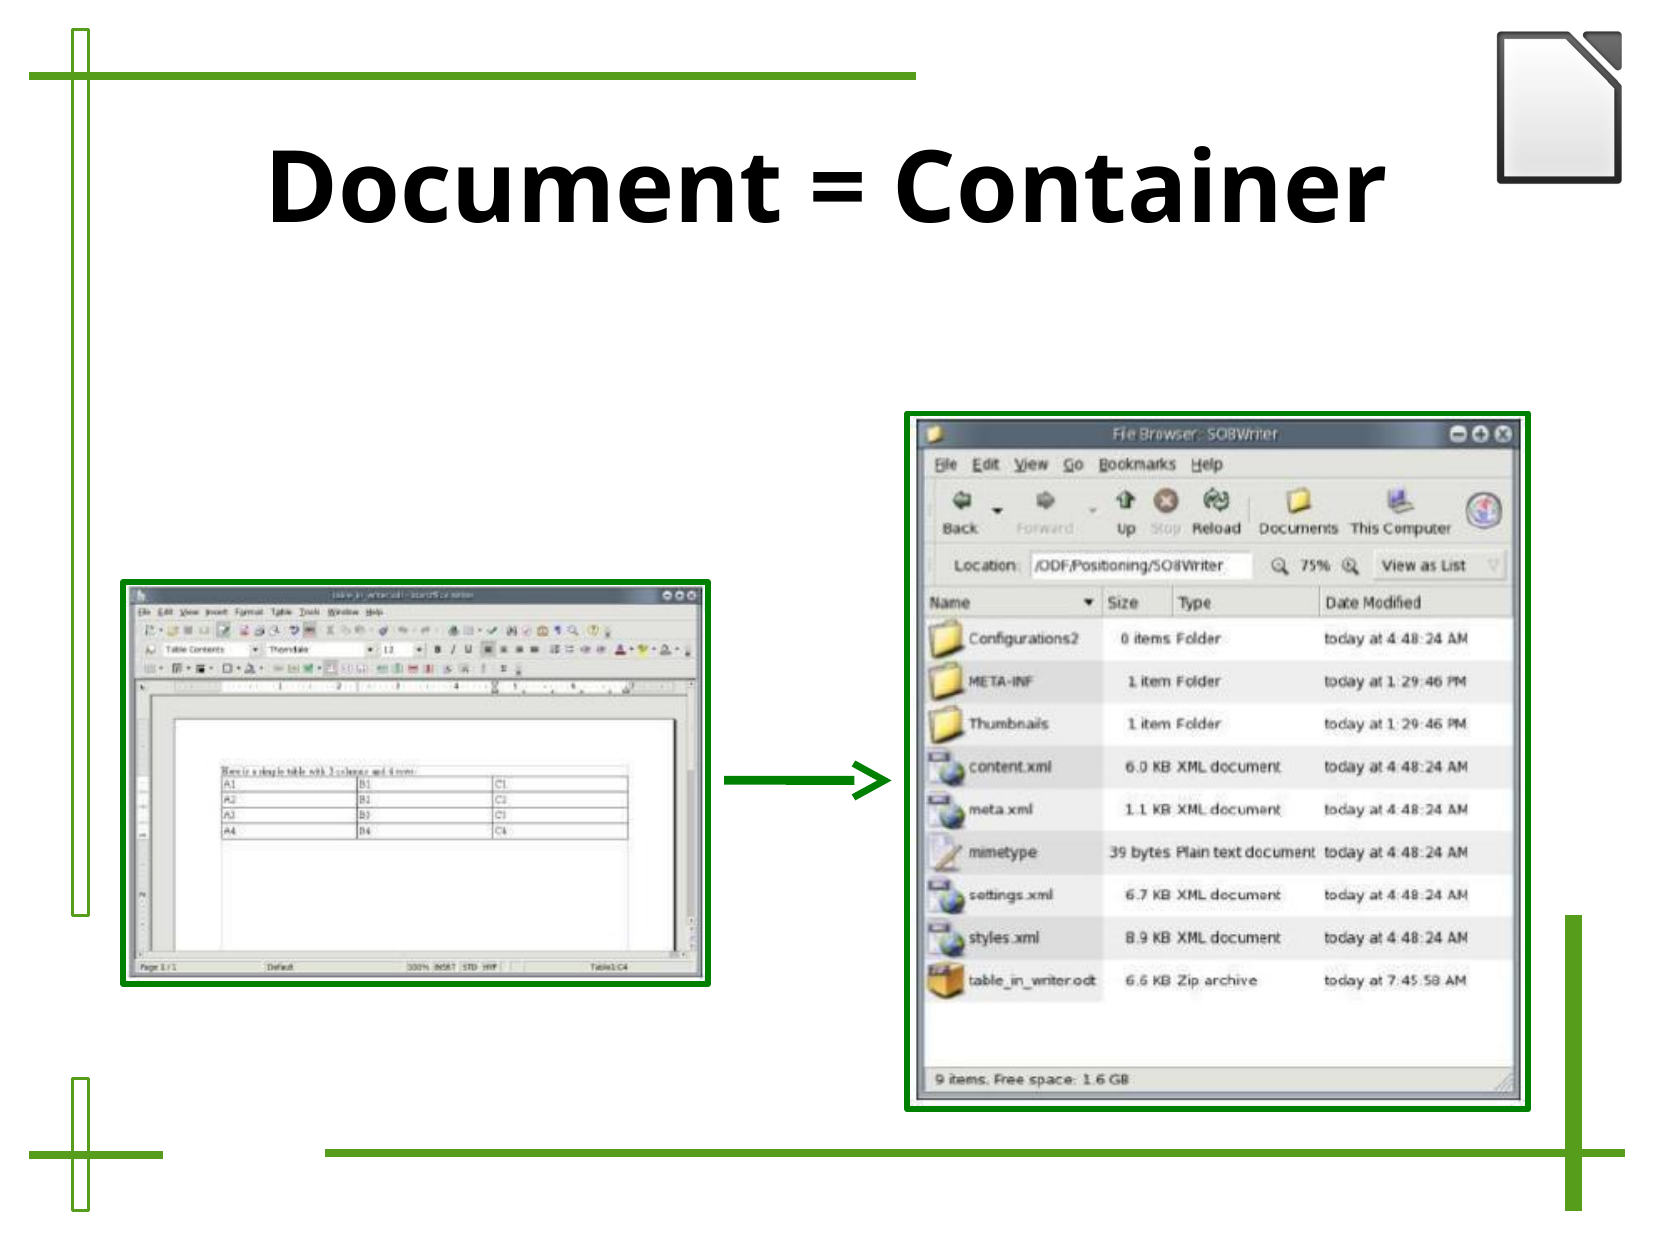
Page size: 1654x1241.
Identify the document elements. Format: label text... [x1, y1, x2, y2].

title Document = Container [118, 118, 1536, 260]
picture [910, 416, 1526, 1107]
picture [126, 585, 706, 982]
picture [1494, 29, 1624, 186]
